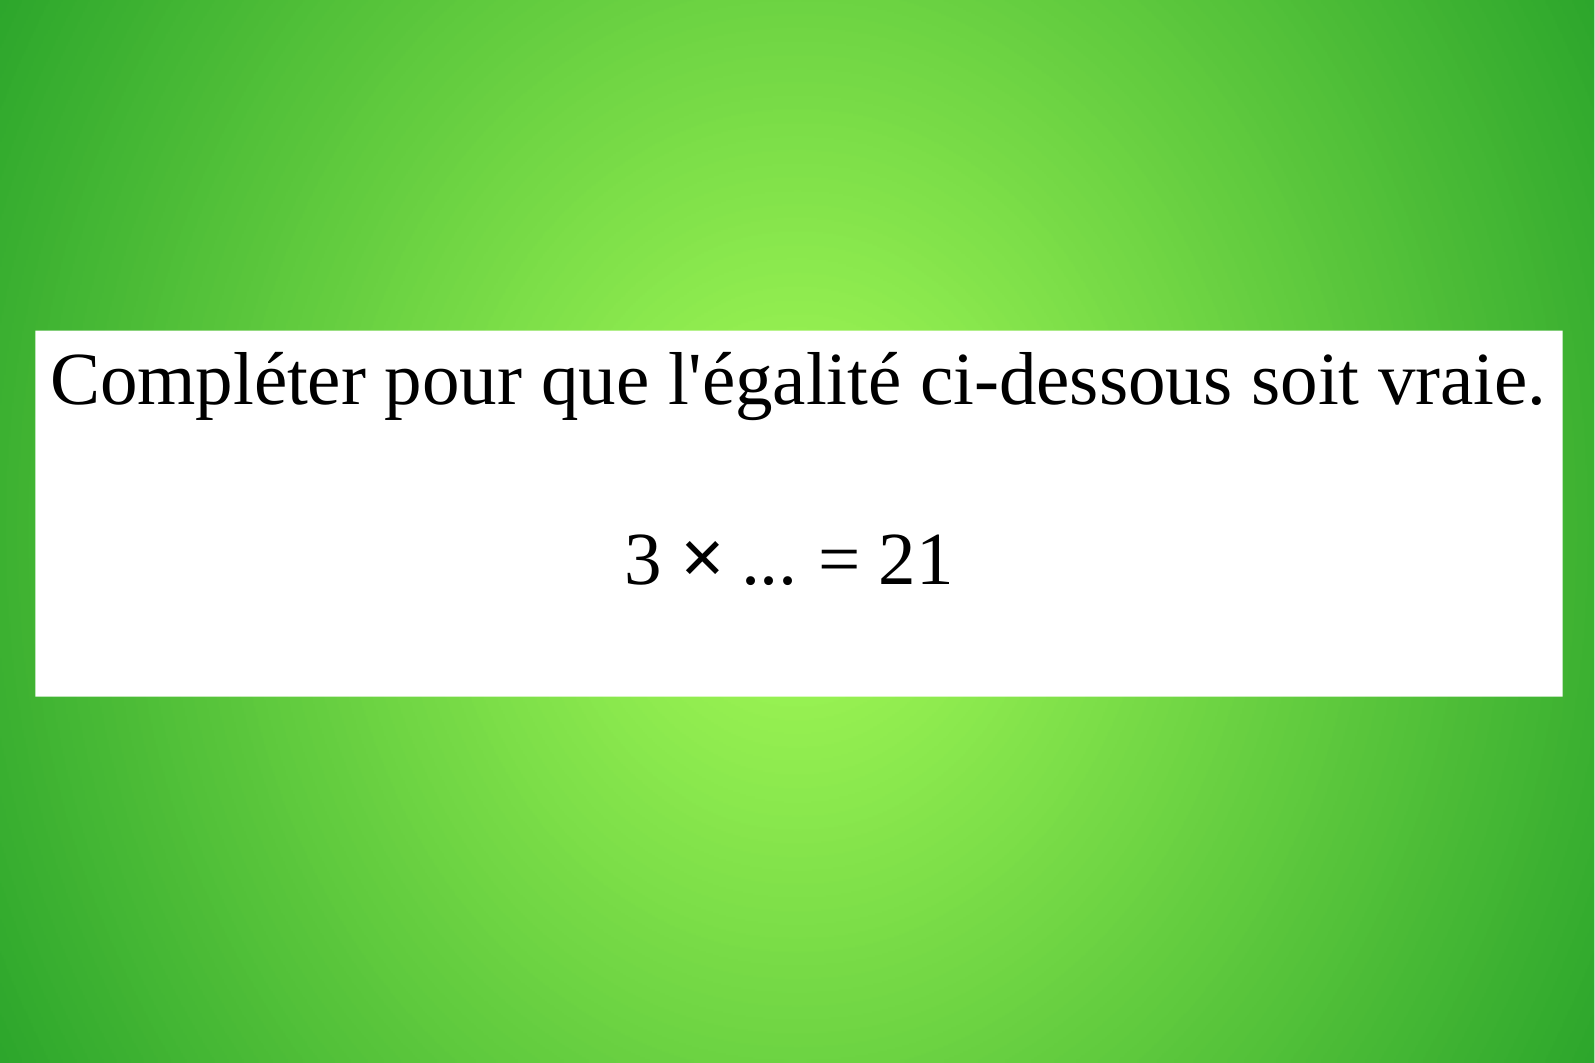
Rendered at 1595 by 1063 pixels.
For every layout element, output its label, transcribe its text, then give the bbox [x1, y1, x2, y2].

picture [0, 0, 1595, 1063]
text_box Compléter pour que l'égalité ci-dessous soit vraie. 3 × ... = 21 [35, 330, 1563, 695]
